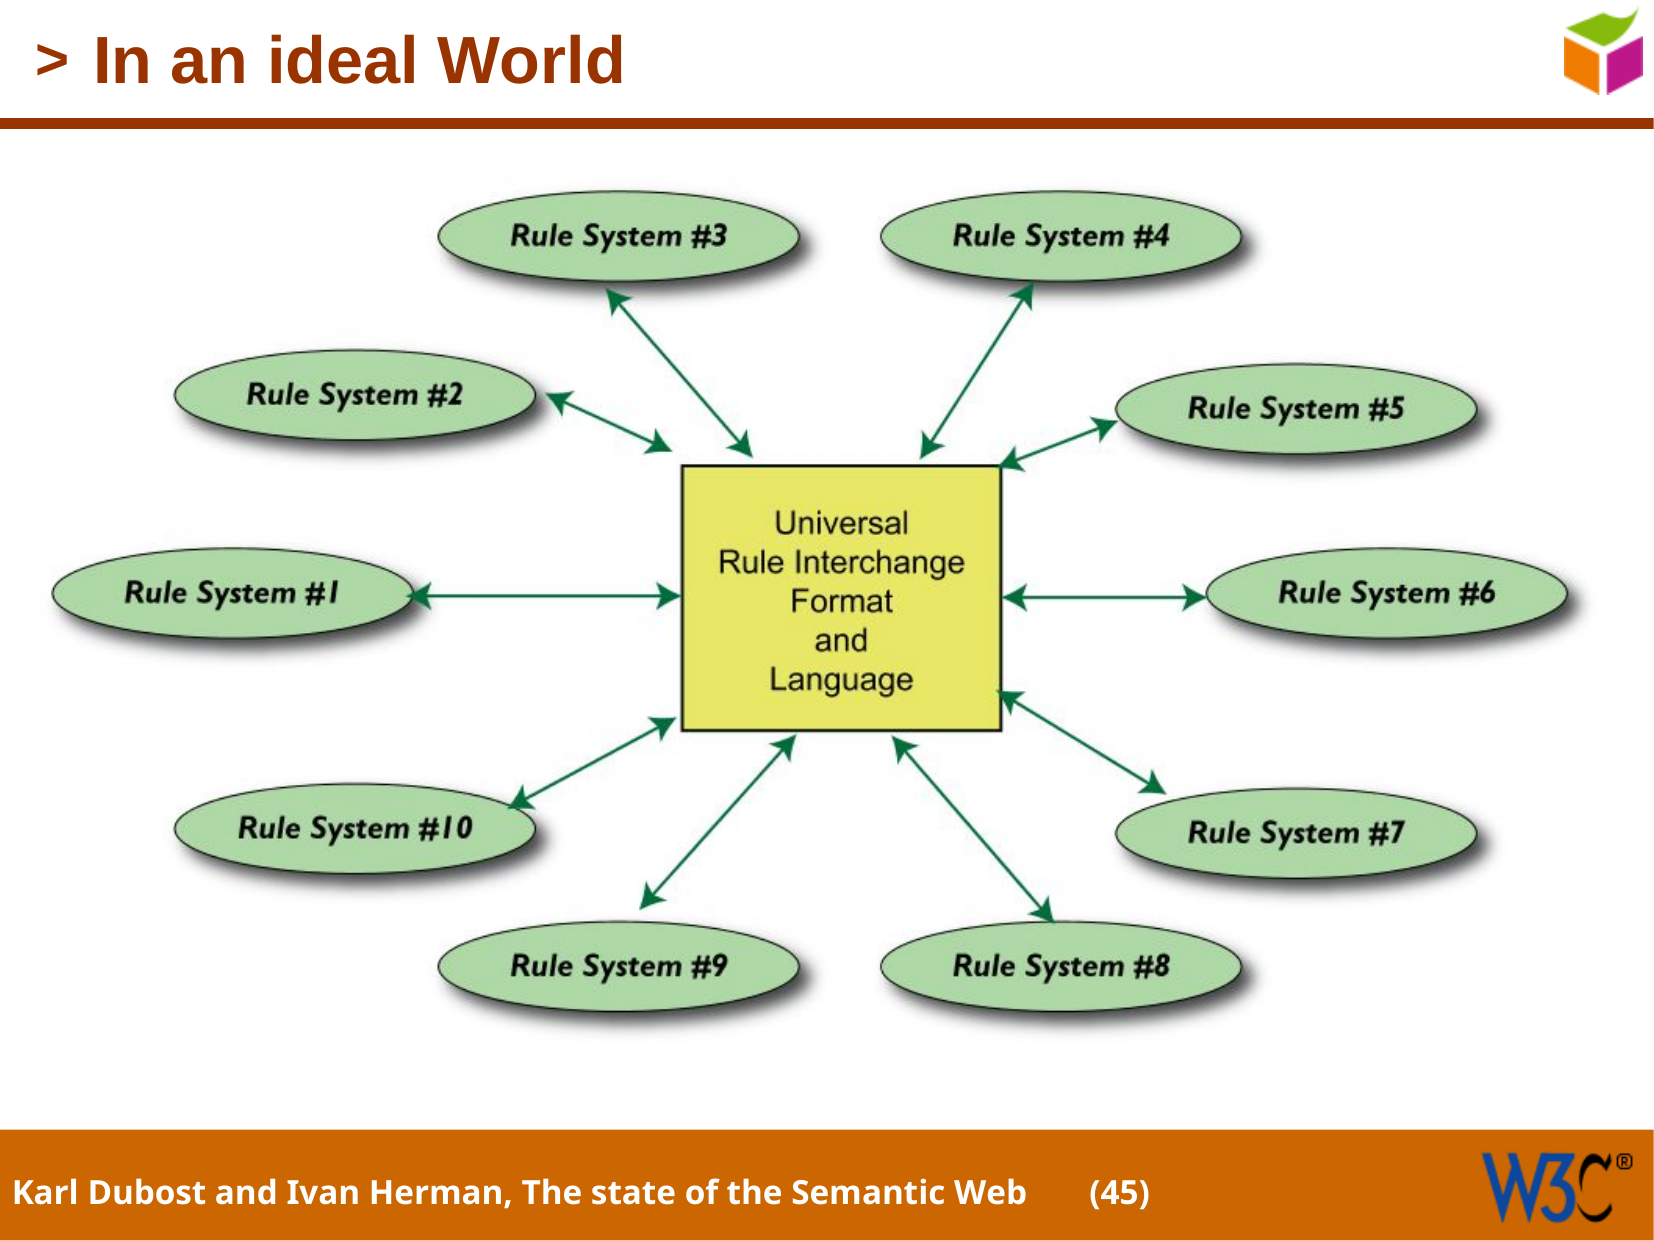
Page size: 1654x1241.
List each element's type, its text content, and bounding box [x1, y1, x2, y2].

picture [39, 178, 1603, 1047]
picture [1477, 1149, 1639, 1228]
picture [1564, 5, 1643, 95]
title In an ideal World [93, 0, 1493, 119]
